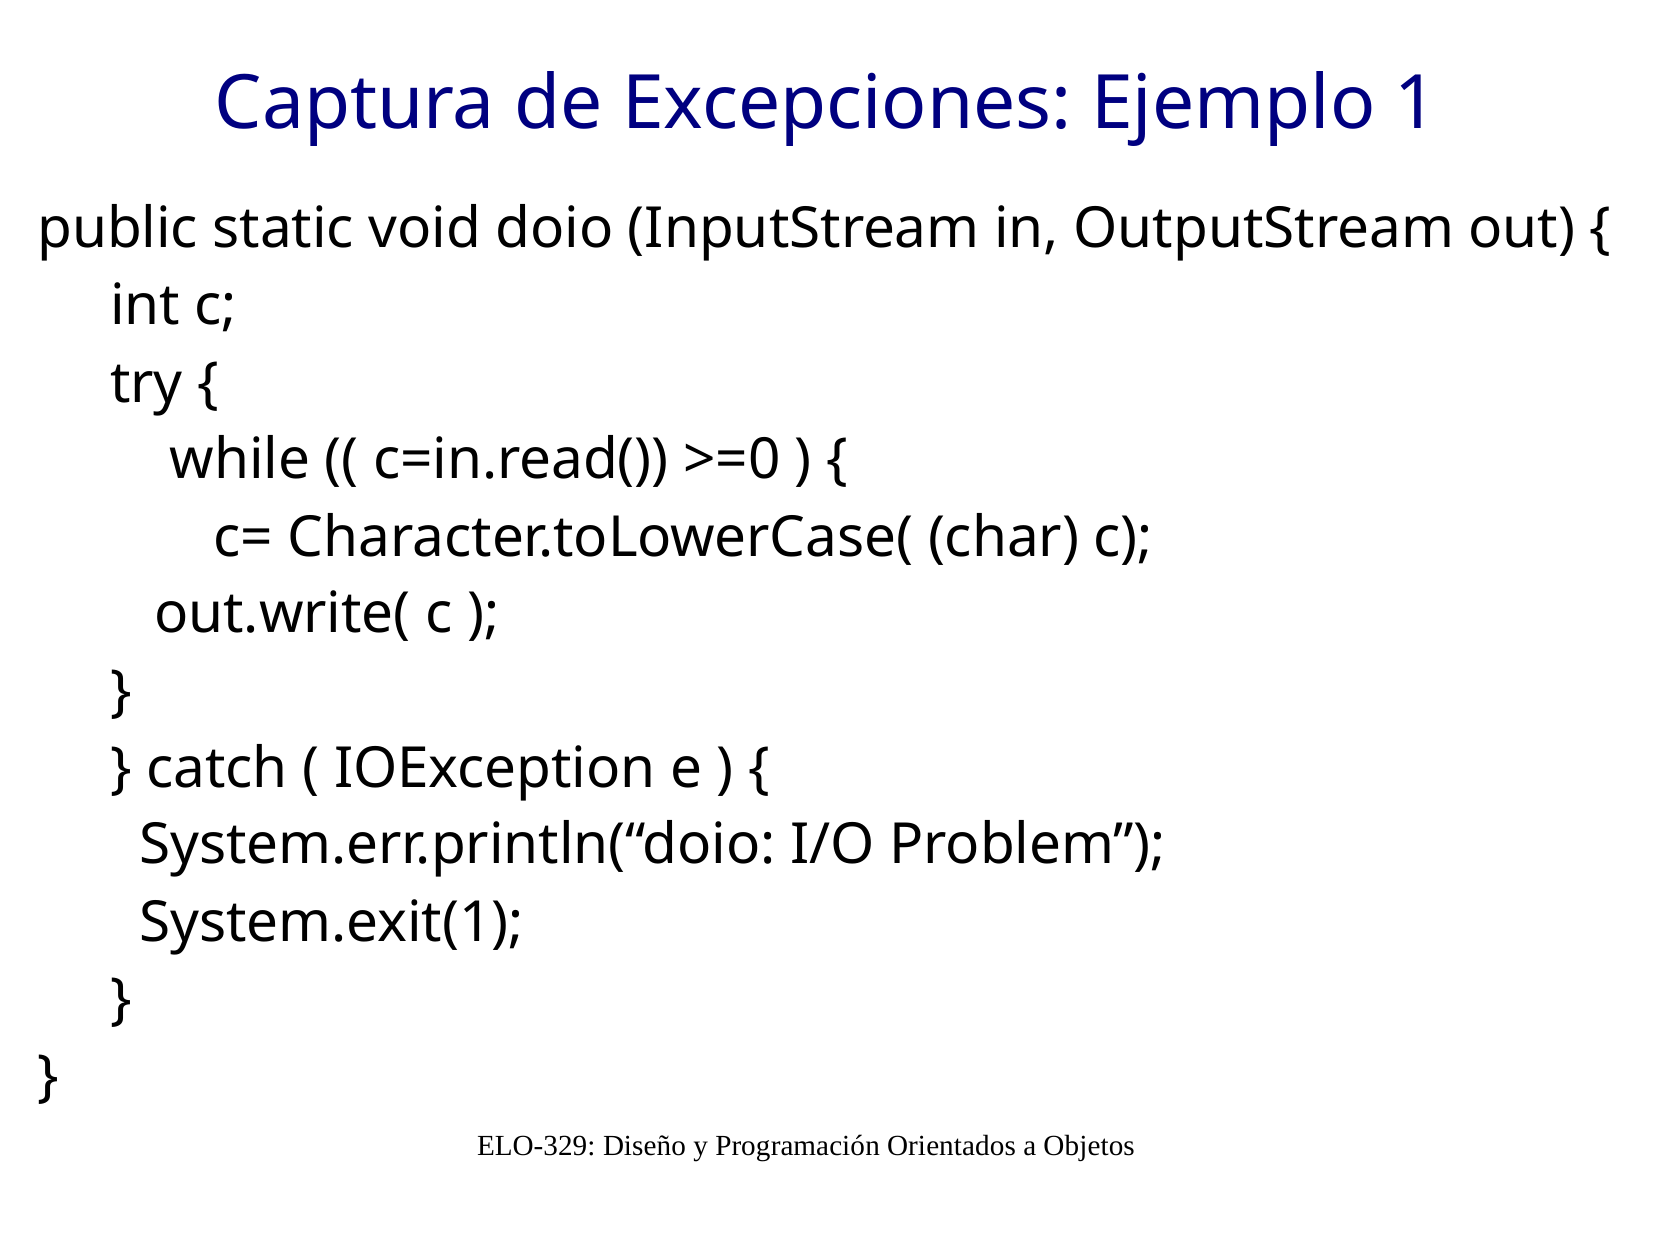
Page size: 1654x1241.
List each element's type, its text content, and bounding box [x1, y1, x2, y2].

list public static void doio (InputStream in, OutputStream out) { int c; try { while (( c=in.read()) >=0 ) { c= Character.toLowerCase( (char) c); out.write( c ); } } catch ( IOException e ) { System.err.println(“doio: I/O Problem”); System.exit(1); } } [37, 187, 1613, 1126]
title Captura de Excepciones: Ejemplo 1 [82, 50, 1571, 149]
